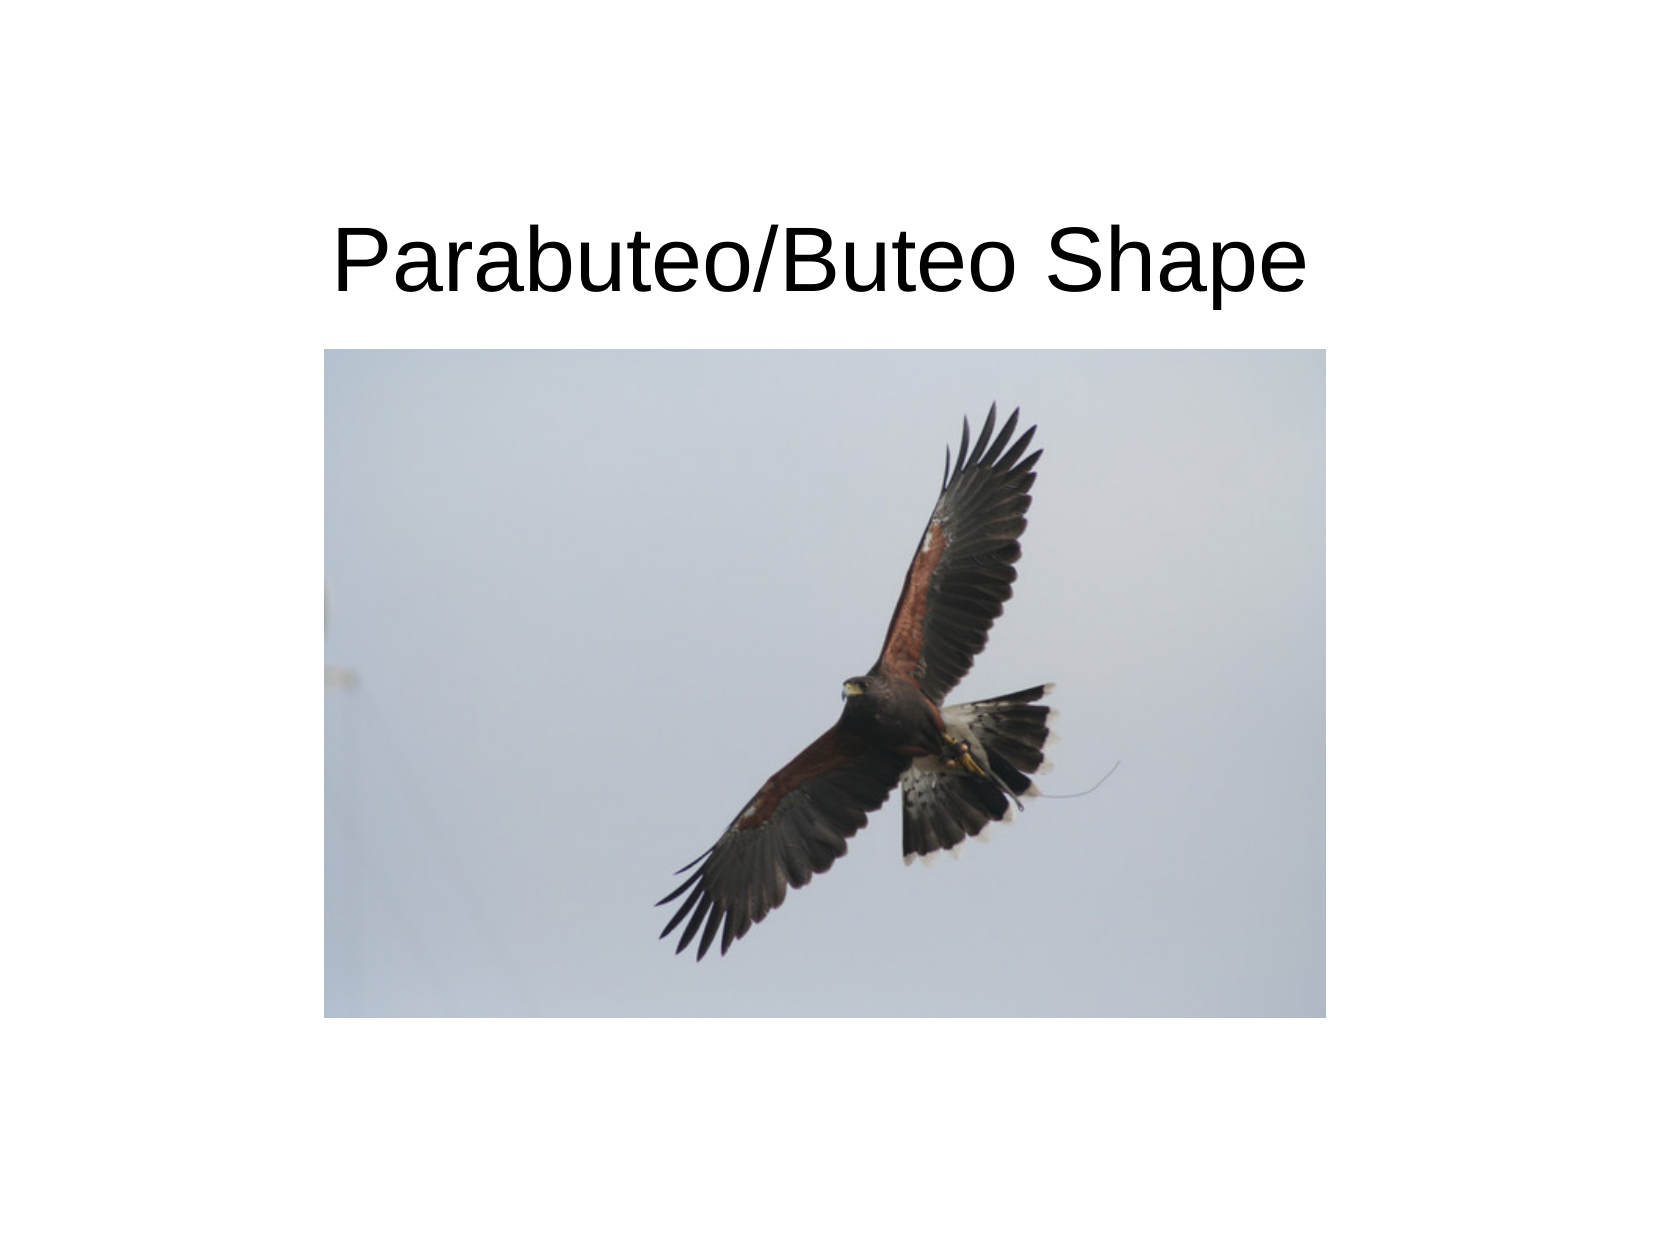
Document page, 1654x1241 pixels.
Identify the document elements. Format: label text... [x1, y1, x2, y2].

title Parabuteo/Buteo Shape [151, 103, 1490, 312]
picture [324, 349, 1326, 1018]
